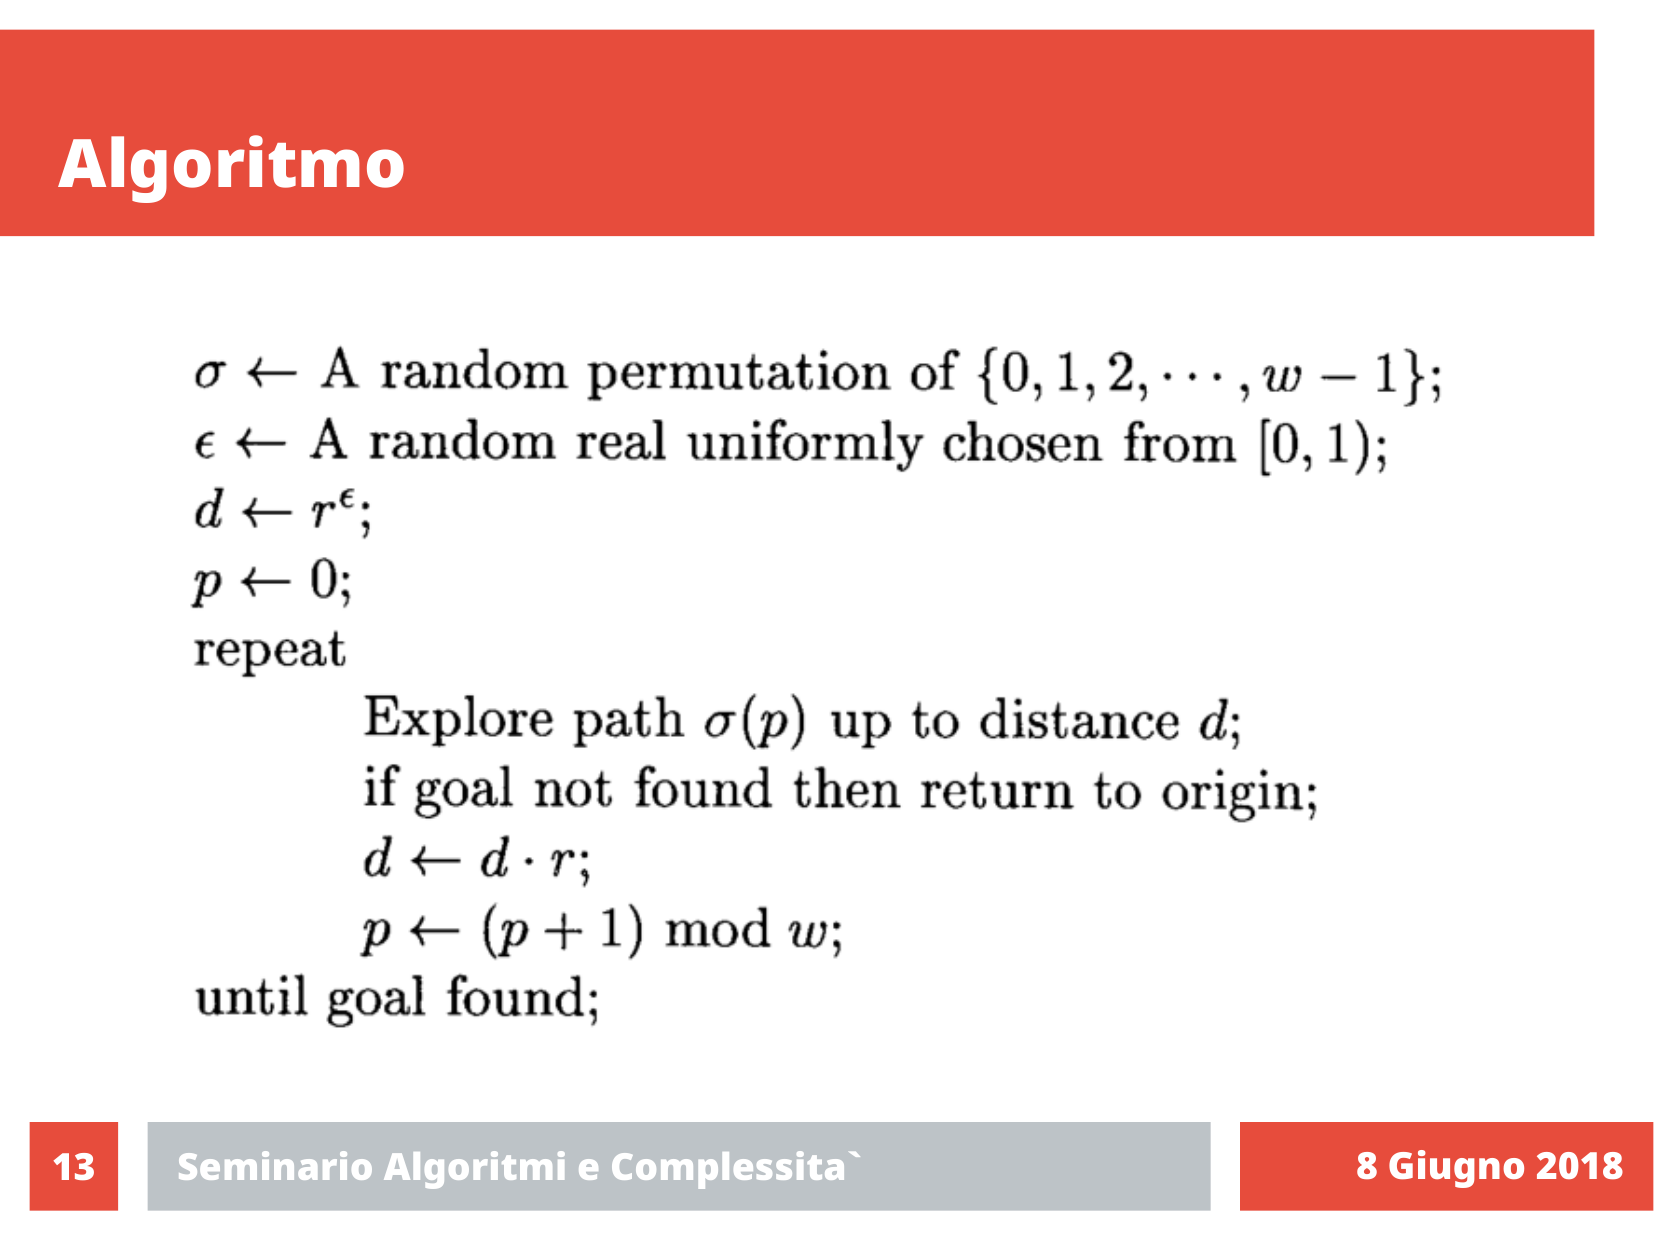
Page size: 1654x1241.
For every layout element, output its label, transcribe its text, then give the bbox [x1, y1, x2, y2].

picture [66, 269, 1516, 1051]
title Algoritmo [59, 59, 1595, 207]
